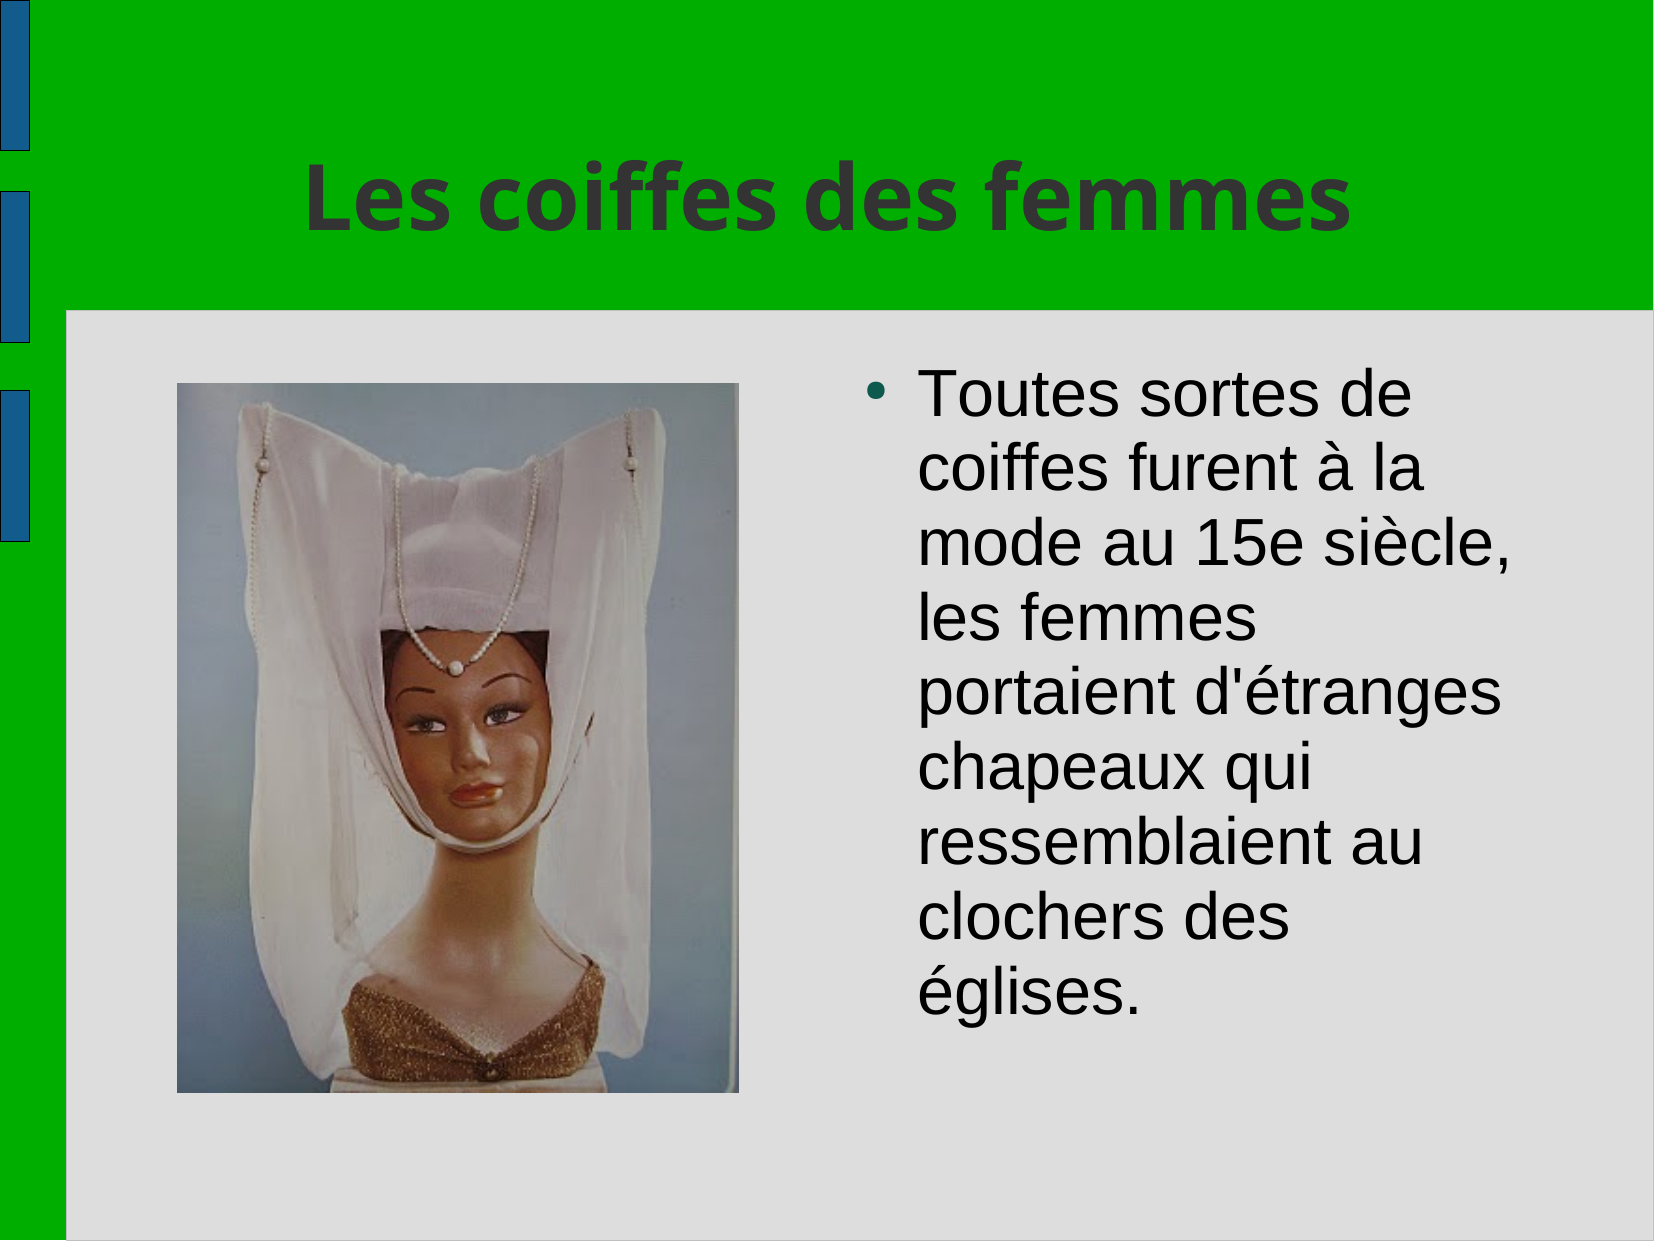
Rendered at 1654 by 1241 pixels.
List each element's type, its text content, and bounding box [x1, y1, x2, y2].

picture [121, 344, 811, 1127]
list Toutes sortes de coiffes furent à la mode au 15e siècle, les femmes portaient d'étranges chapeaux qui ressemblaient au clochers des églises. [846, 355, 1536, 1123]
title Les coiffes des femmes [121, 91, 1534, 299]
